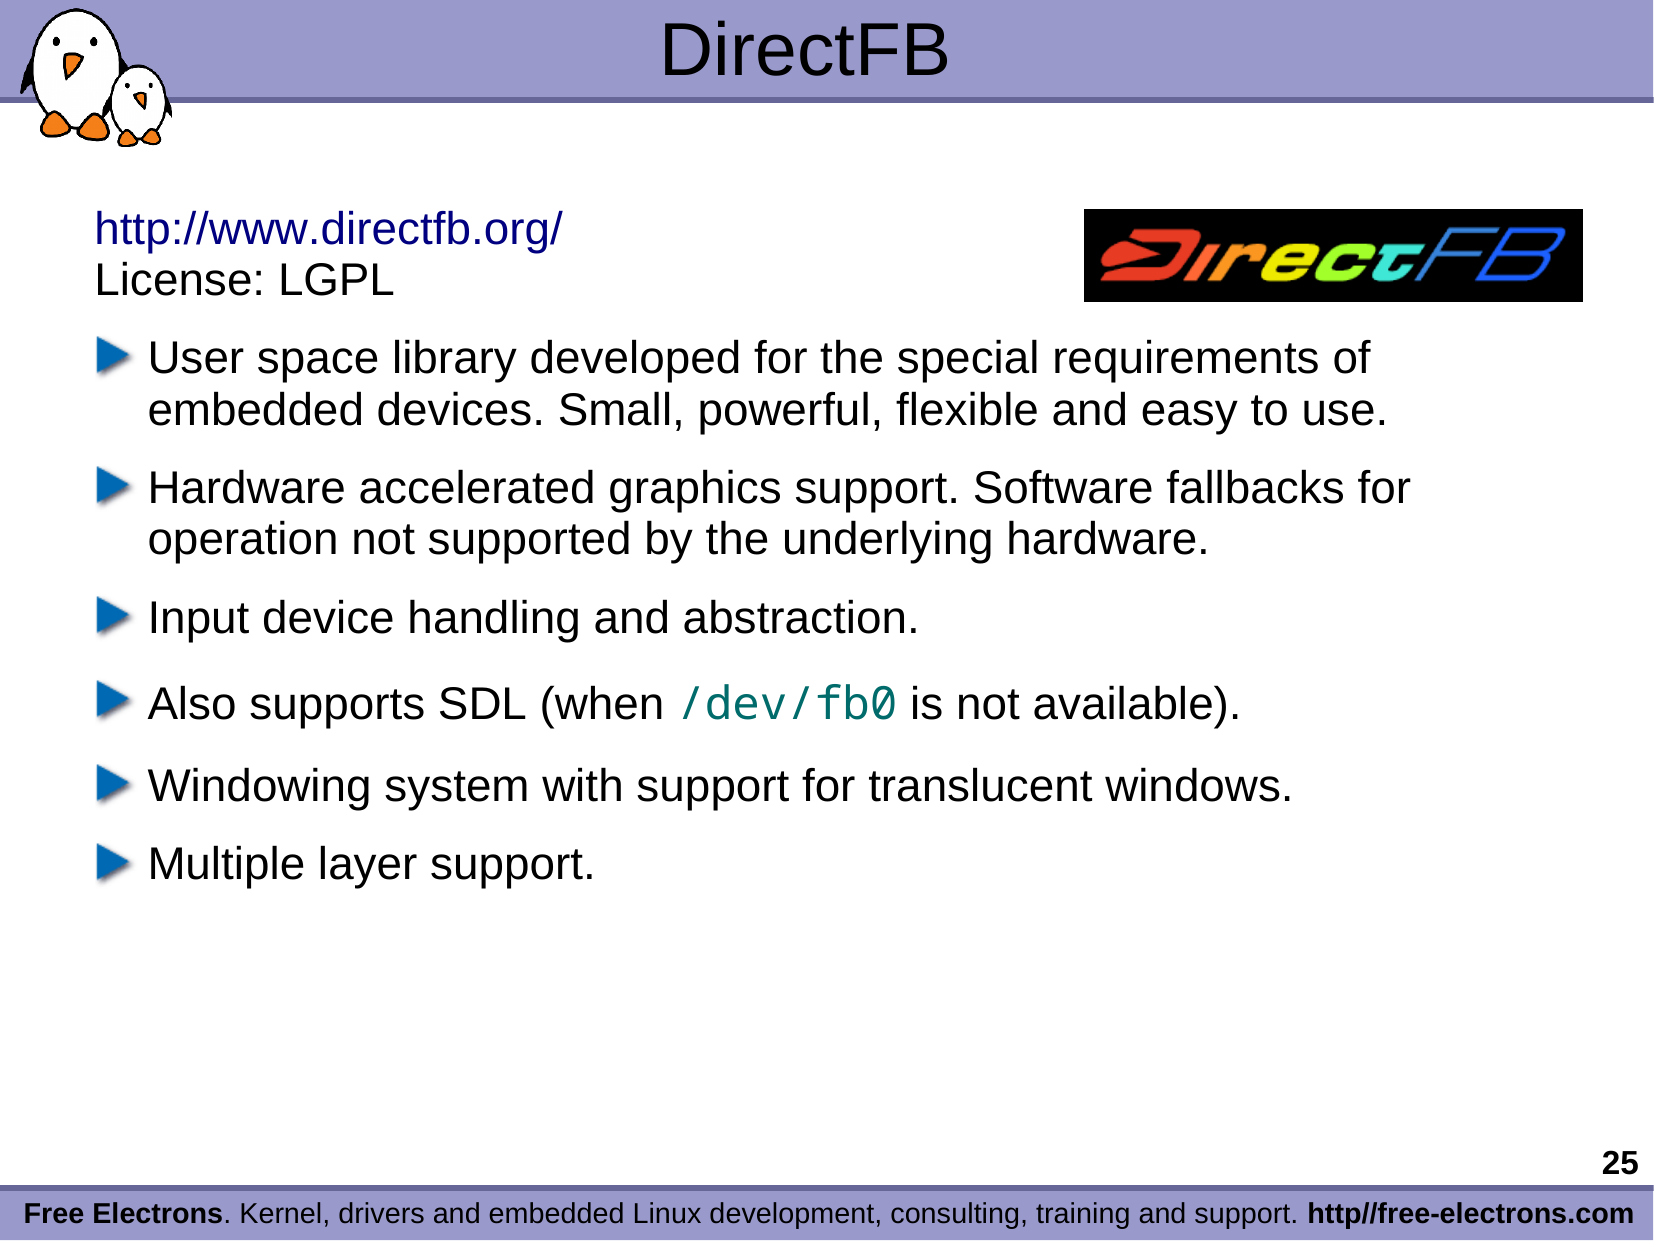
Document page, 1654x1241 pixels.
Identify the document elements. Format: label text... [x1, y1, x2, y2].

list http://www.directfb.org/ License: LGPL User space library developed for the special requirements of embedded devices. Small, powerful, flexible and easy to use. Hardware accelerated graphics support. Software fallbacks for operation not supported by the underlying hardware. Input device handling and abstraction. Also supports SDL (when /dev/fb0 is not available). Windowing system with support for translucent windows. Multiple layer support. [76, 202, 1489, 1053]
title DirectFB [60, 0, 1551, 100]
text_box [1084, 209, 1583, 302]
picture [1094, 222, 1571, 289]
picture [20, 8, 172, 147]
